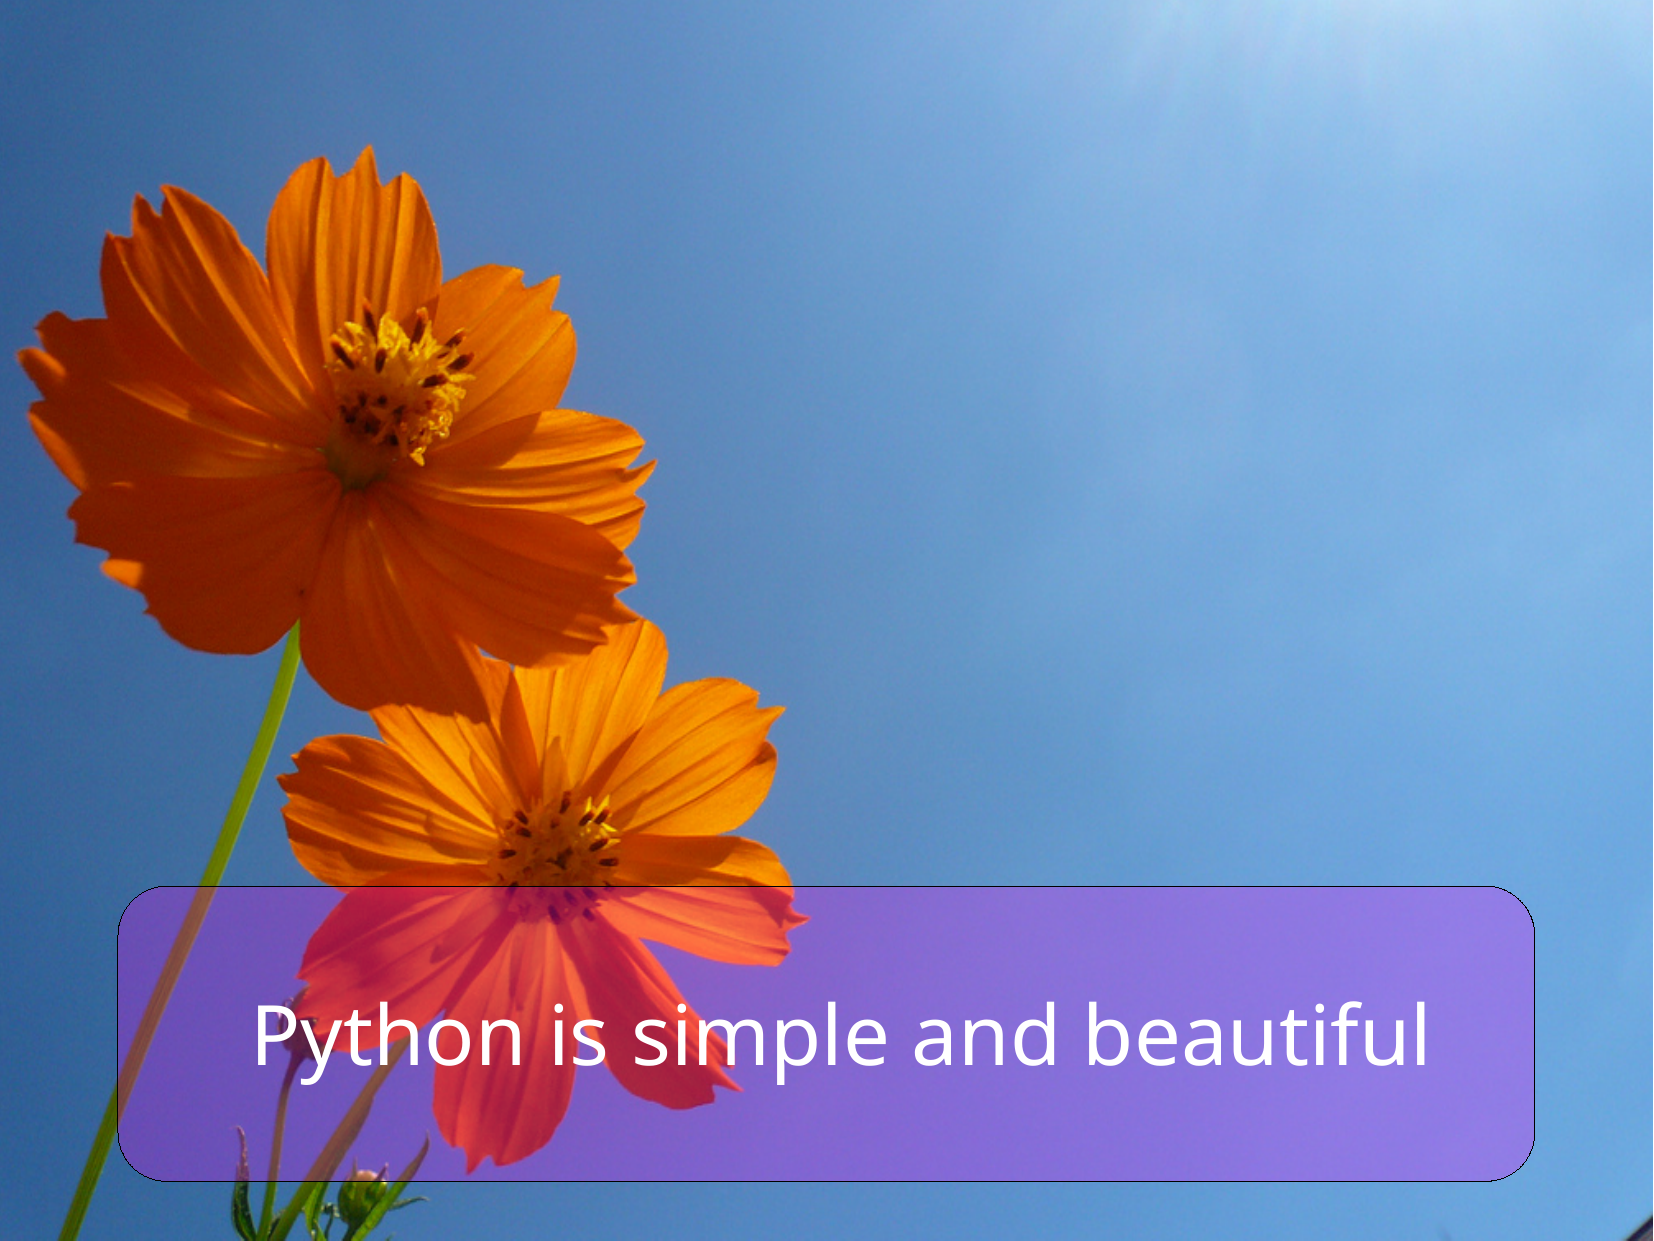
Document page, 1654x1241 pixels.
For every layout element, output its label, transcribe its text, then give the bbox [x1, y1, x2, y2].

text_box Python is simple and beautiful [236, 974, 1476, 1152]
text_box [117, 886, 1535, 1182]
picture [0, 0, 1653, 1241]
